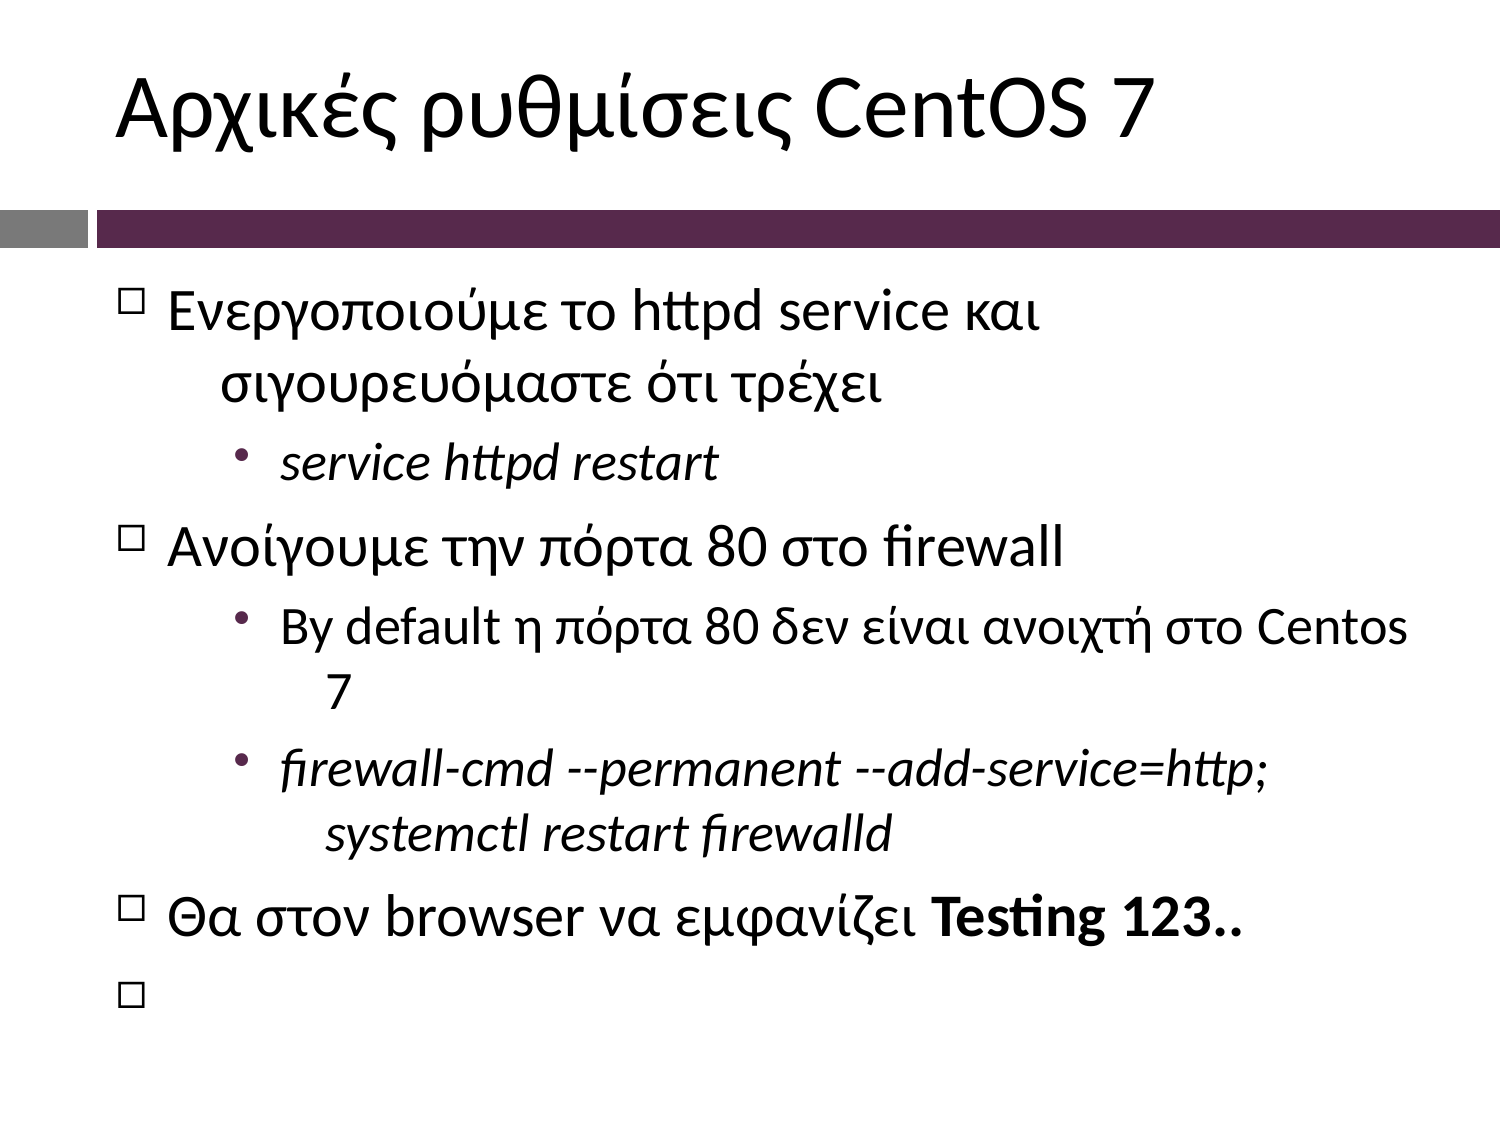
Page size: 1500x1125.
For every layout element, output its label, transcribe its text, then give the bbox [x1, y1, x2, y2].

title Αρχικές ρυθμίσεις CentOS 7 [100, 19, 1438, 182]
list Ενεργοποιούμε το httpd service και σιγουρευόμαστε ότι τρέχει service httpd restart Ανοίγουμε την πόρτα 80 στο firewall By default η πόρτα 80 δεν είναι ανοιχτή στο Centos 7 firewall-cmd --permanent --add-service=http; systemctl restart firewalld Θα στον browser να εμφανίζει Testing 123.. [100, 262, 1438, 1000]
